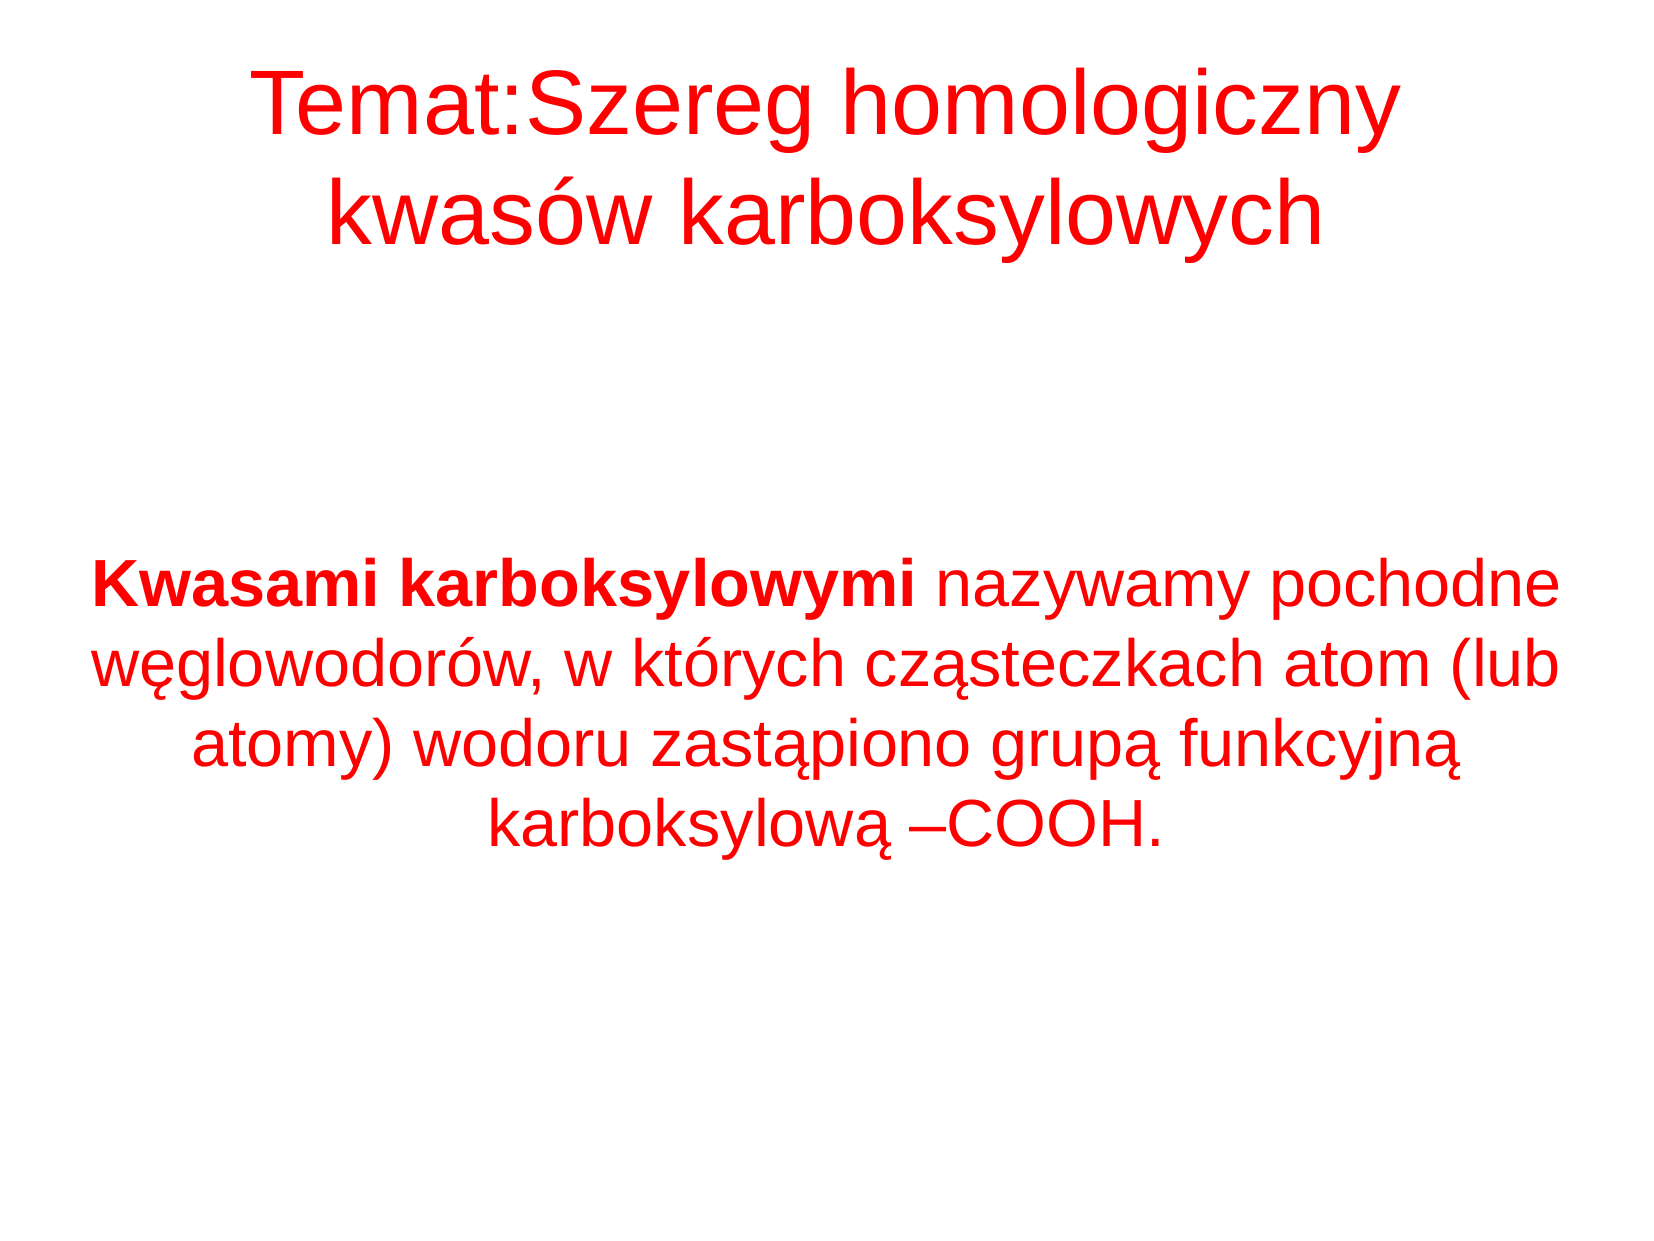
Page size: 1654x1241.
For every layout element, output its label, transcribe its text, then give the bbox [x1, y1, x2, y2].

subtitle Kwasami karboksylowymi nazywamy pochodne węglowodorów, w których cząsteczkach atom (lub atomy) wodoru zastąpiono grupą funkcyjną karboksylową –COOH. [82, 290, 1571, 1109]
title Temat:Szereg homologiczny kwasów karboksylowych [82, 49, 1571, 257]
